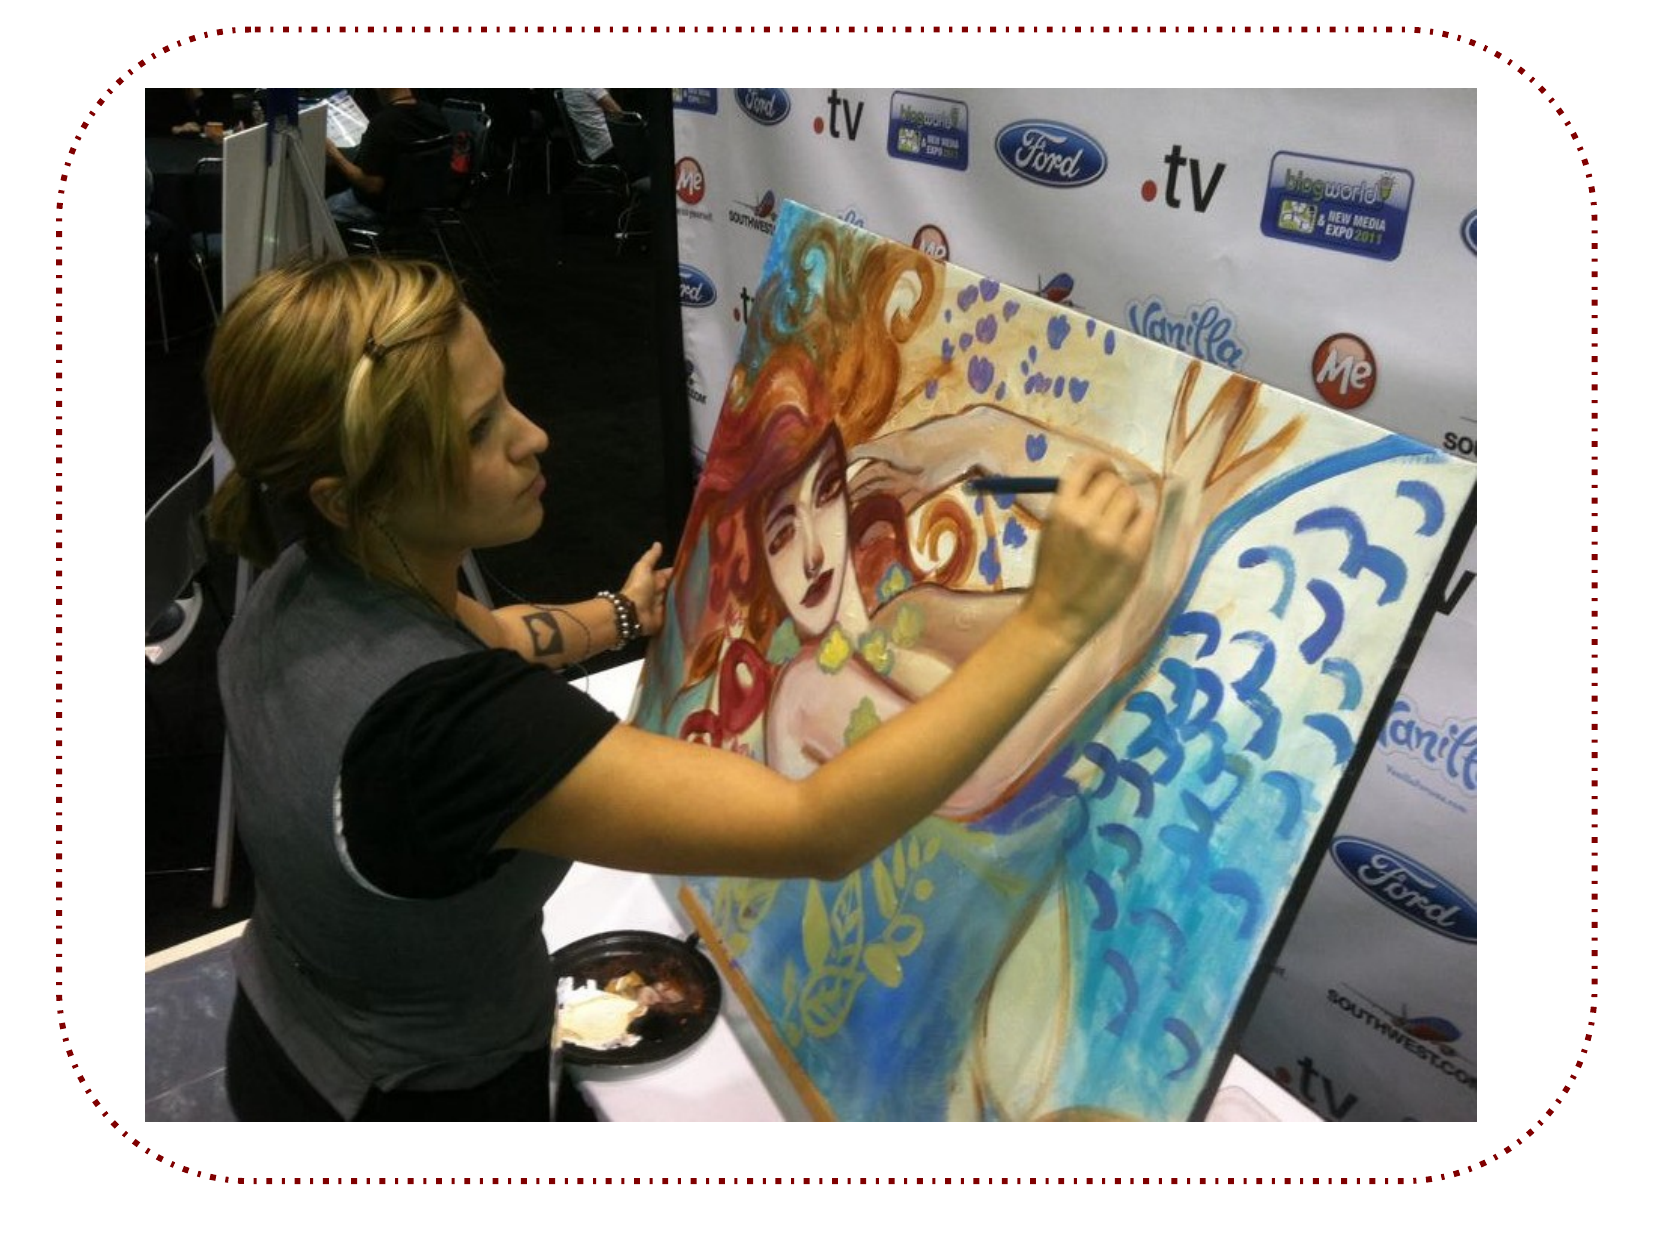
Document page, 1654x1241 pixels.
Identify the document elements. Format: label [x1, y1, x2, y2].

picture [145, 88, 1477, 1123]
